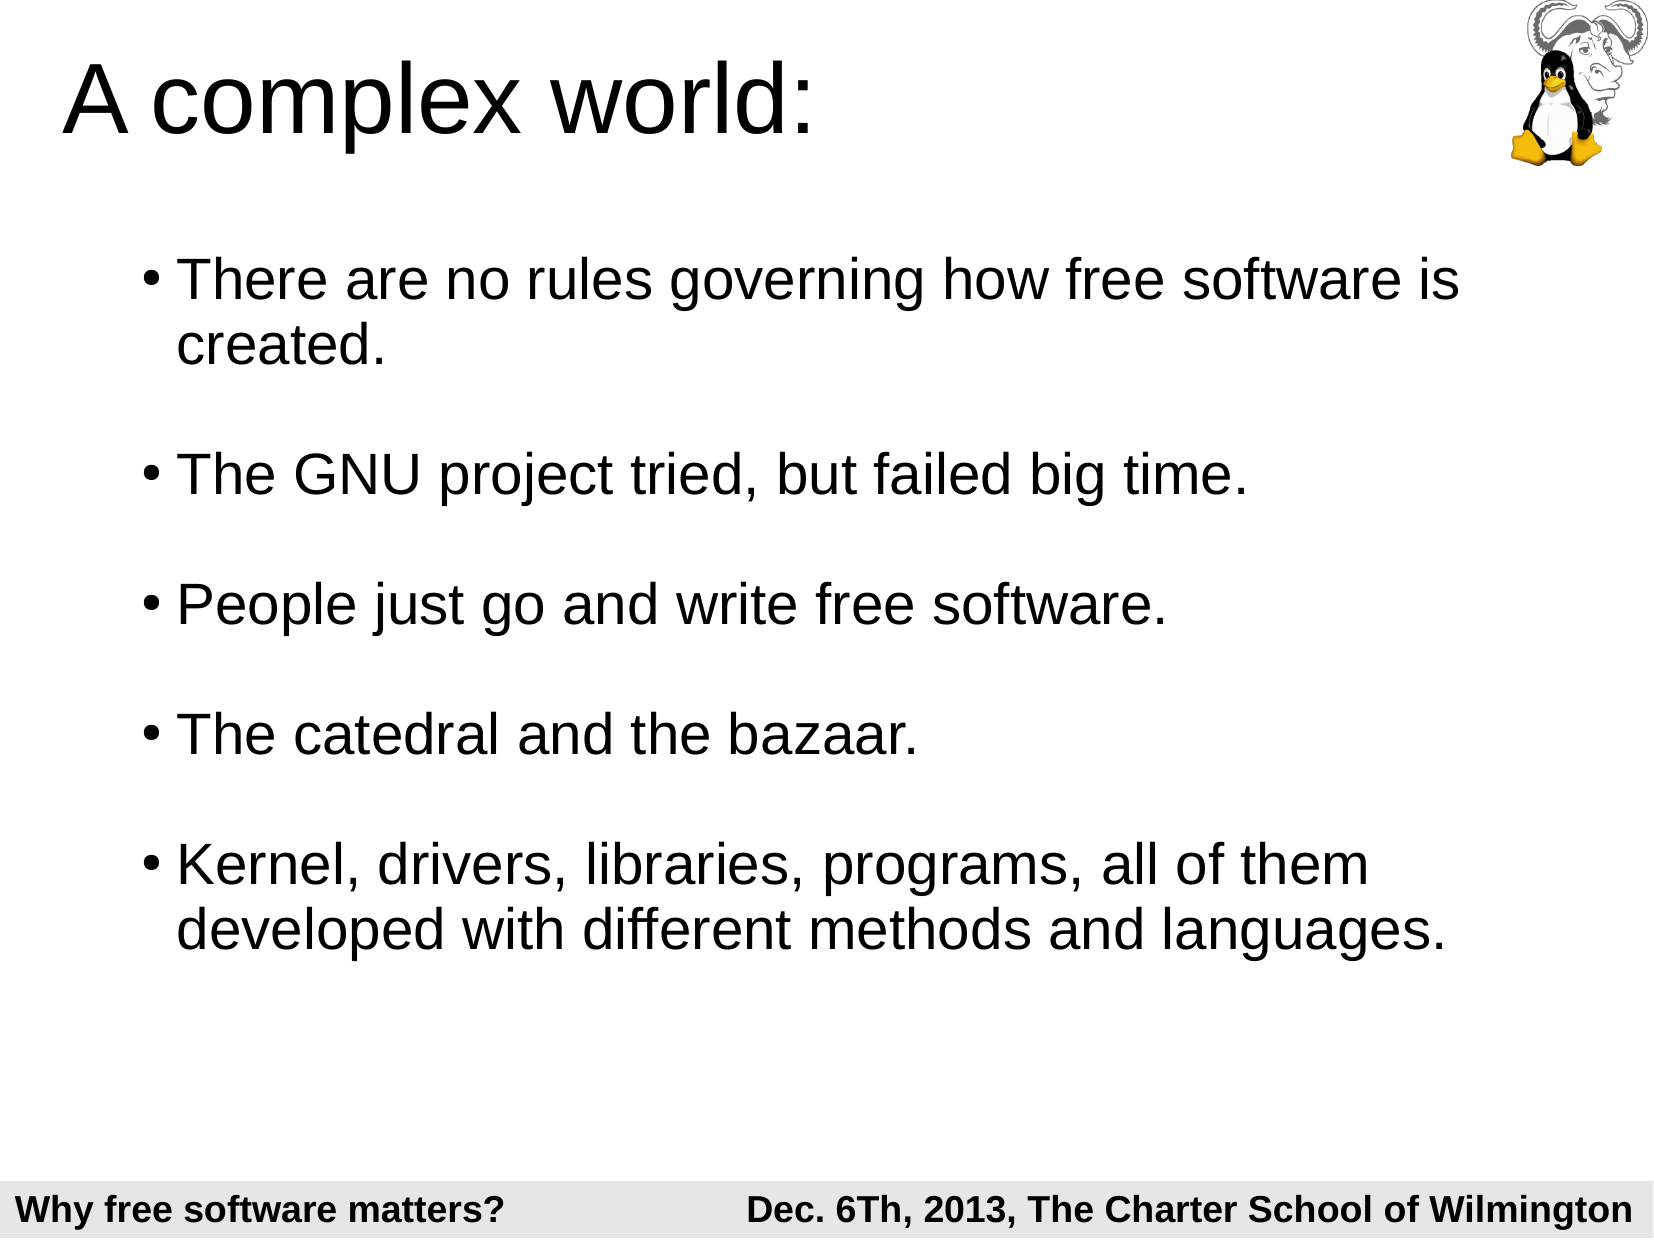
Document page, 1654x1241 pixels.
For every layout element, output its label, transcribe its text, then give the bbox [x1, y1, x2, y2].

picture [1511, 0, 1648, 166]
text_box Why free software matters? Dec. 6Th, 2013, The Charter School of Wilmington [0, 1181, 1654, 1238]
text_box There are no rules governing how free software is created. The GNU project tried, but failed big time. People just go and write free software. The catedral and the bazaar. Kernel, drivers, libraries, programs, all of them developed with different methods and languages. [126, 239, 1536, 1087]
text_box A complex world: [47, 35, 1501, 163]
